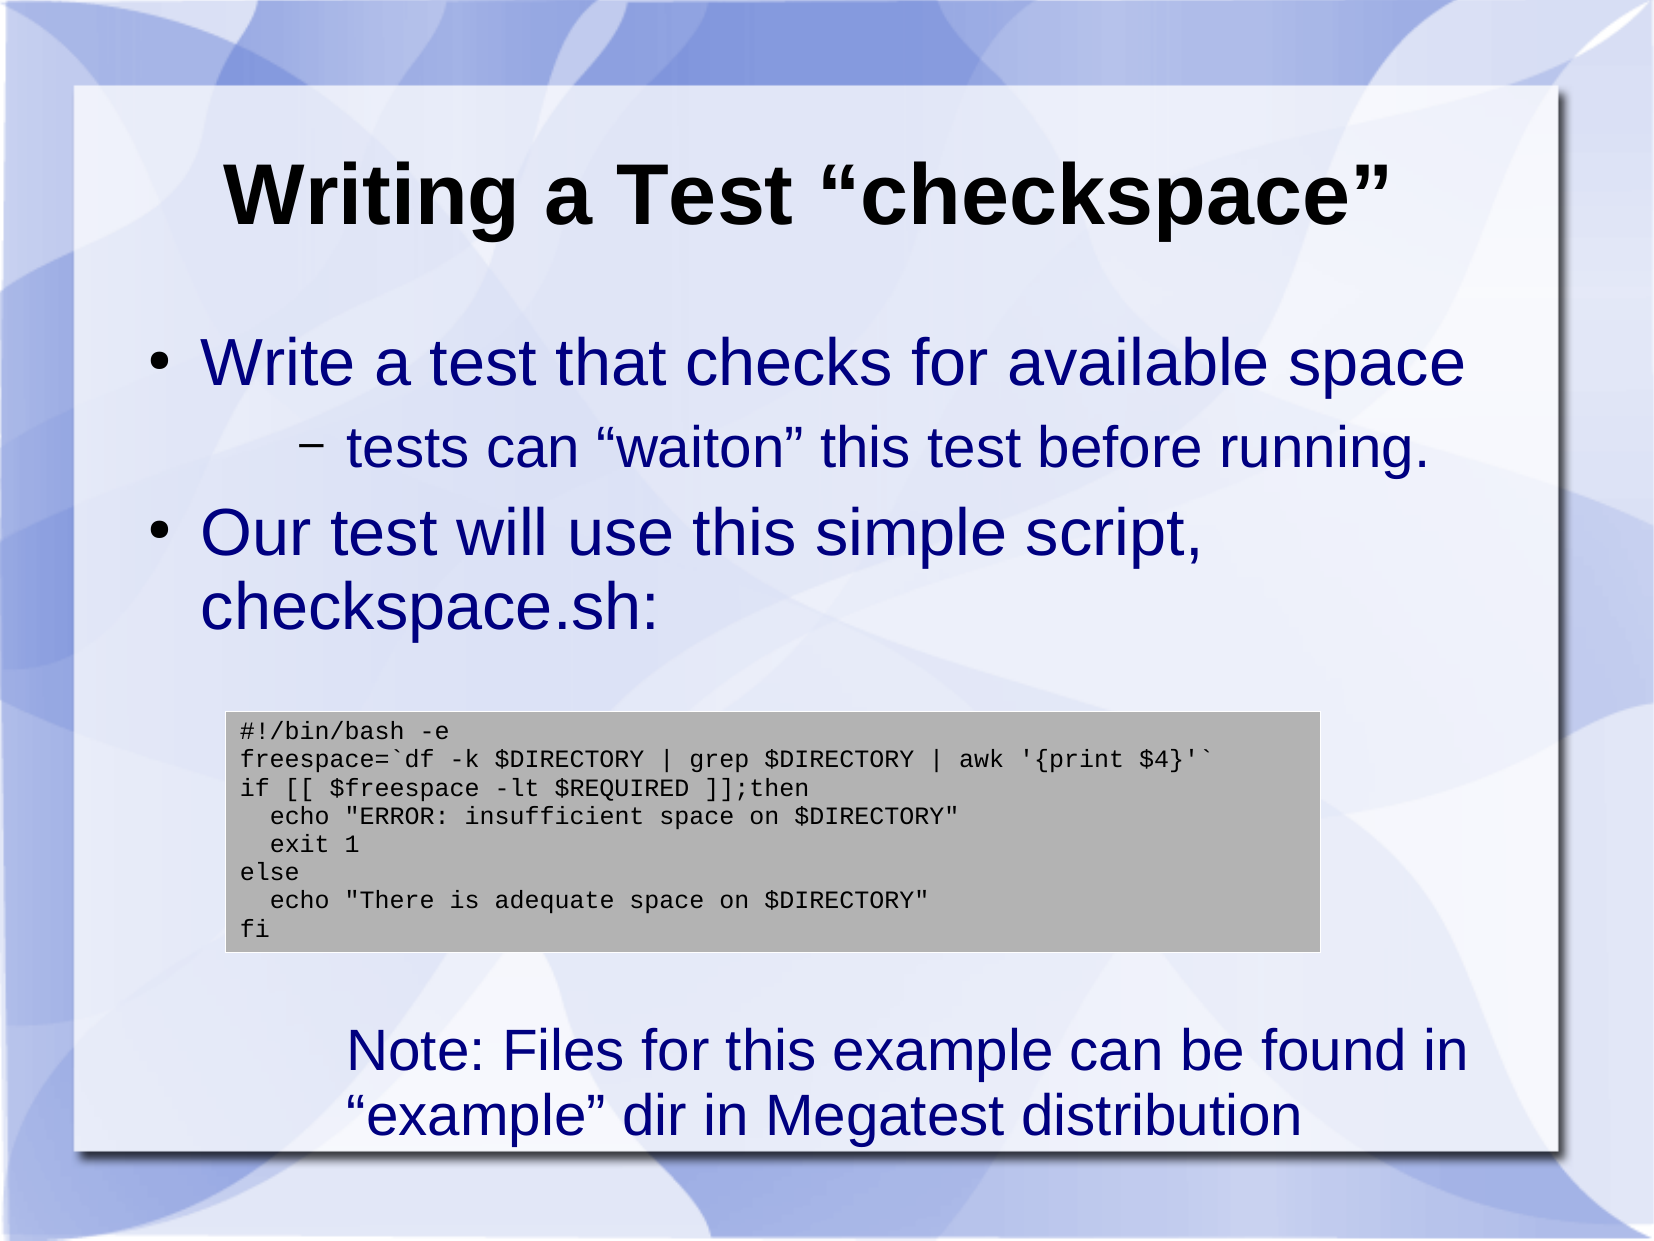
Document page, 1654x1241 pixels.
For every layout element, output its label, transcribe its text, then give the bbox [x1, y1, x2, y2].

list Write a test that checks for available space tests can “waiton” this test before running. Our test will use this simple script, checkspace.sh: Note: Files for this example can be found in “example” dir in Megatest distribution [129, 324, 1489, 1149]
table_header #!/bin/bash -e freespace=`df -k $DIRECTORY | grep $DIRECTORY | awk '{print $4}'` if [[ $freespace -lt $REQUIRED ]];then echo "ERROR: insufficient space on $DIRECTORY" exit 1 else echo "There is adequate space on $DIRECTORY" fi [226, 712, 1320, 952]
picture [0, 0, 1654, 1241]
title Writing a Test “checkspace” [82, 98, 1536, 291]
